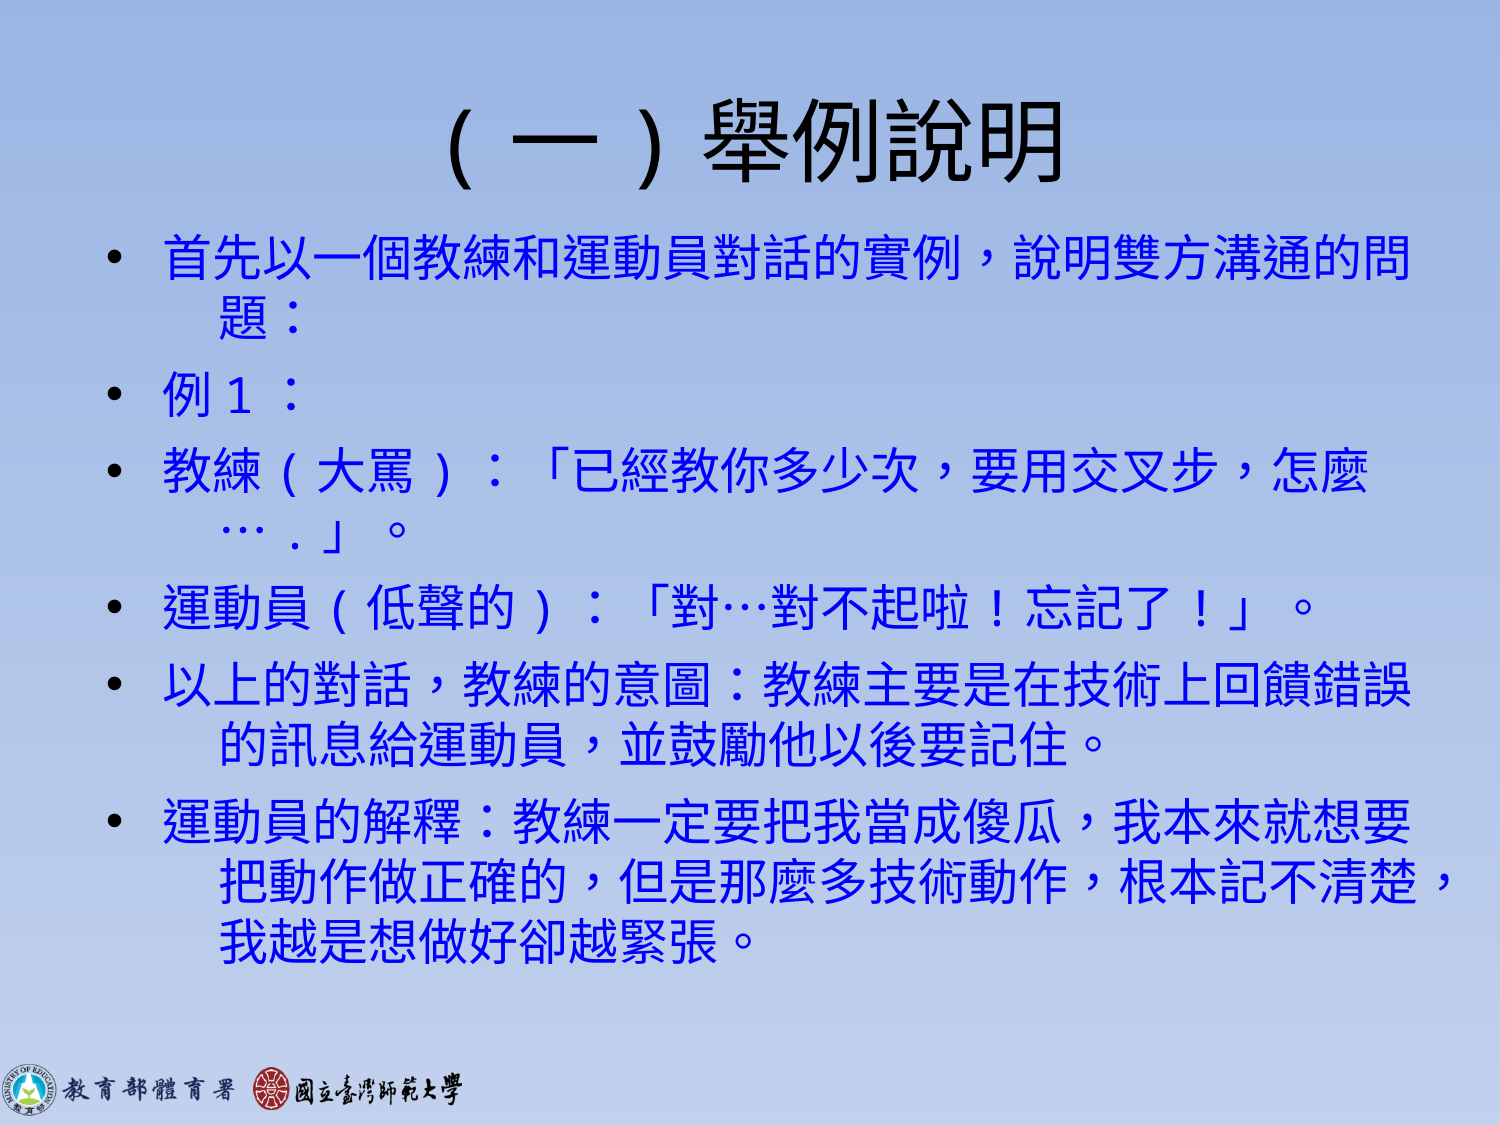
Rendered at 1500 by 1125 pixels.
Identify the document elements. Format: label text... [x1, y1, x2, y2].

title (一)舉例說明 [75, 45, 1426, 233]
list 首先以一個教練和運動員對話的實例，說明雙方溝通的問題： 例1： 教練(大罵)：「已經教你多少次，要用交叉步，怎麼….」。 運動員(低聲的)：「對…對不起啦!忘記了!」。 以上的對話，教練的意圖：教練主要是在技術上回饋錯誤的訊息給運動員，並鼓勵他以後要記住。 運動員的解釋：教練一定要把我當成傻瓜，我本來就想要把動作做正確的，但是那麼多技術動作，根本記不清楚，我越是想做好卻越緊張。 [90, 219, 1441, 990]
